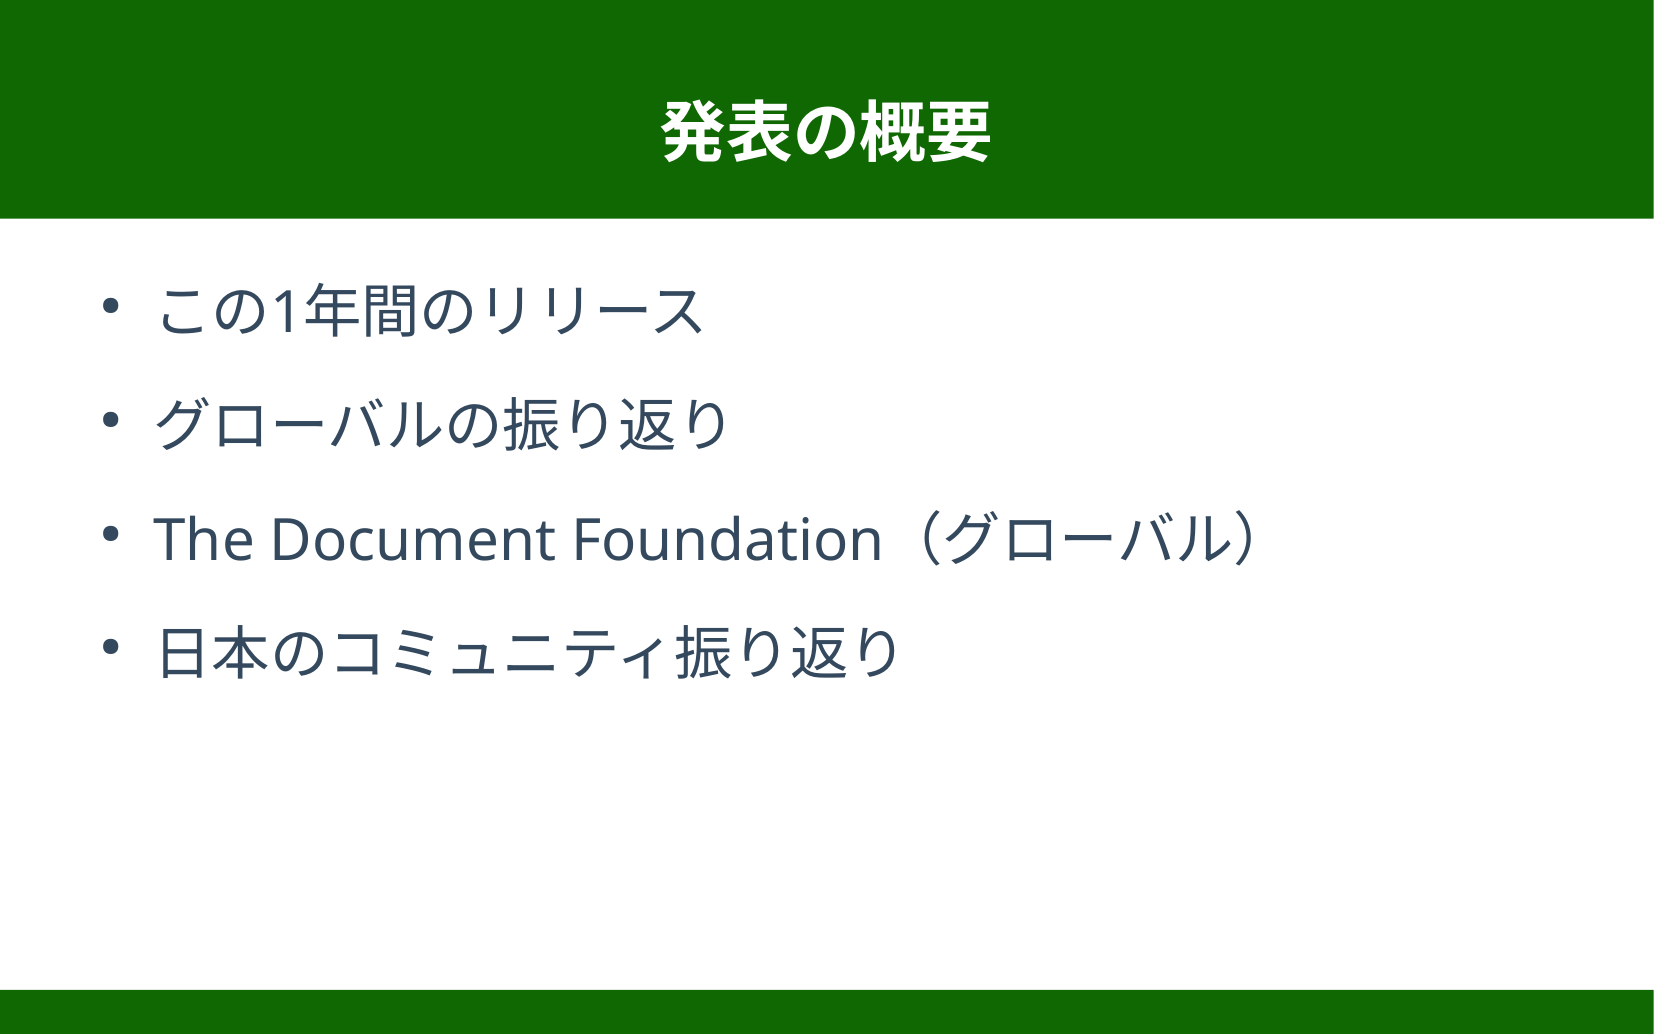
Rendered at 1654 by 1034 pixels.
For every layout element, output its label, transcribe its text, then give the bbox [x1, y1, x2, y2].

list この1年間のリリース グローバルの振り返り The Document Foundation（グローバル） 日本のコミュニティ振り返り [82, 265, 1571, 957]
title 発表の概要 [82, 41, 1571, 214]
